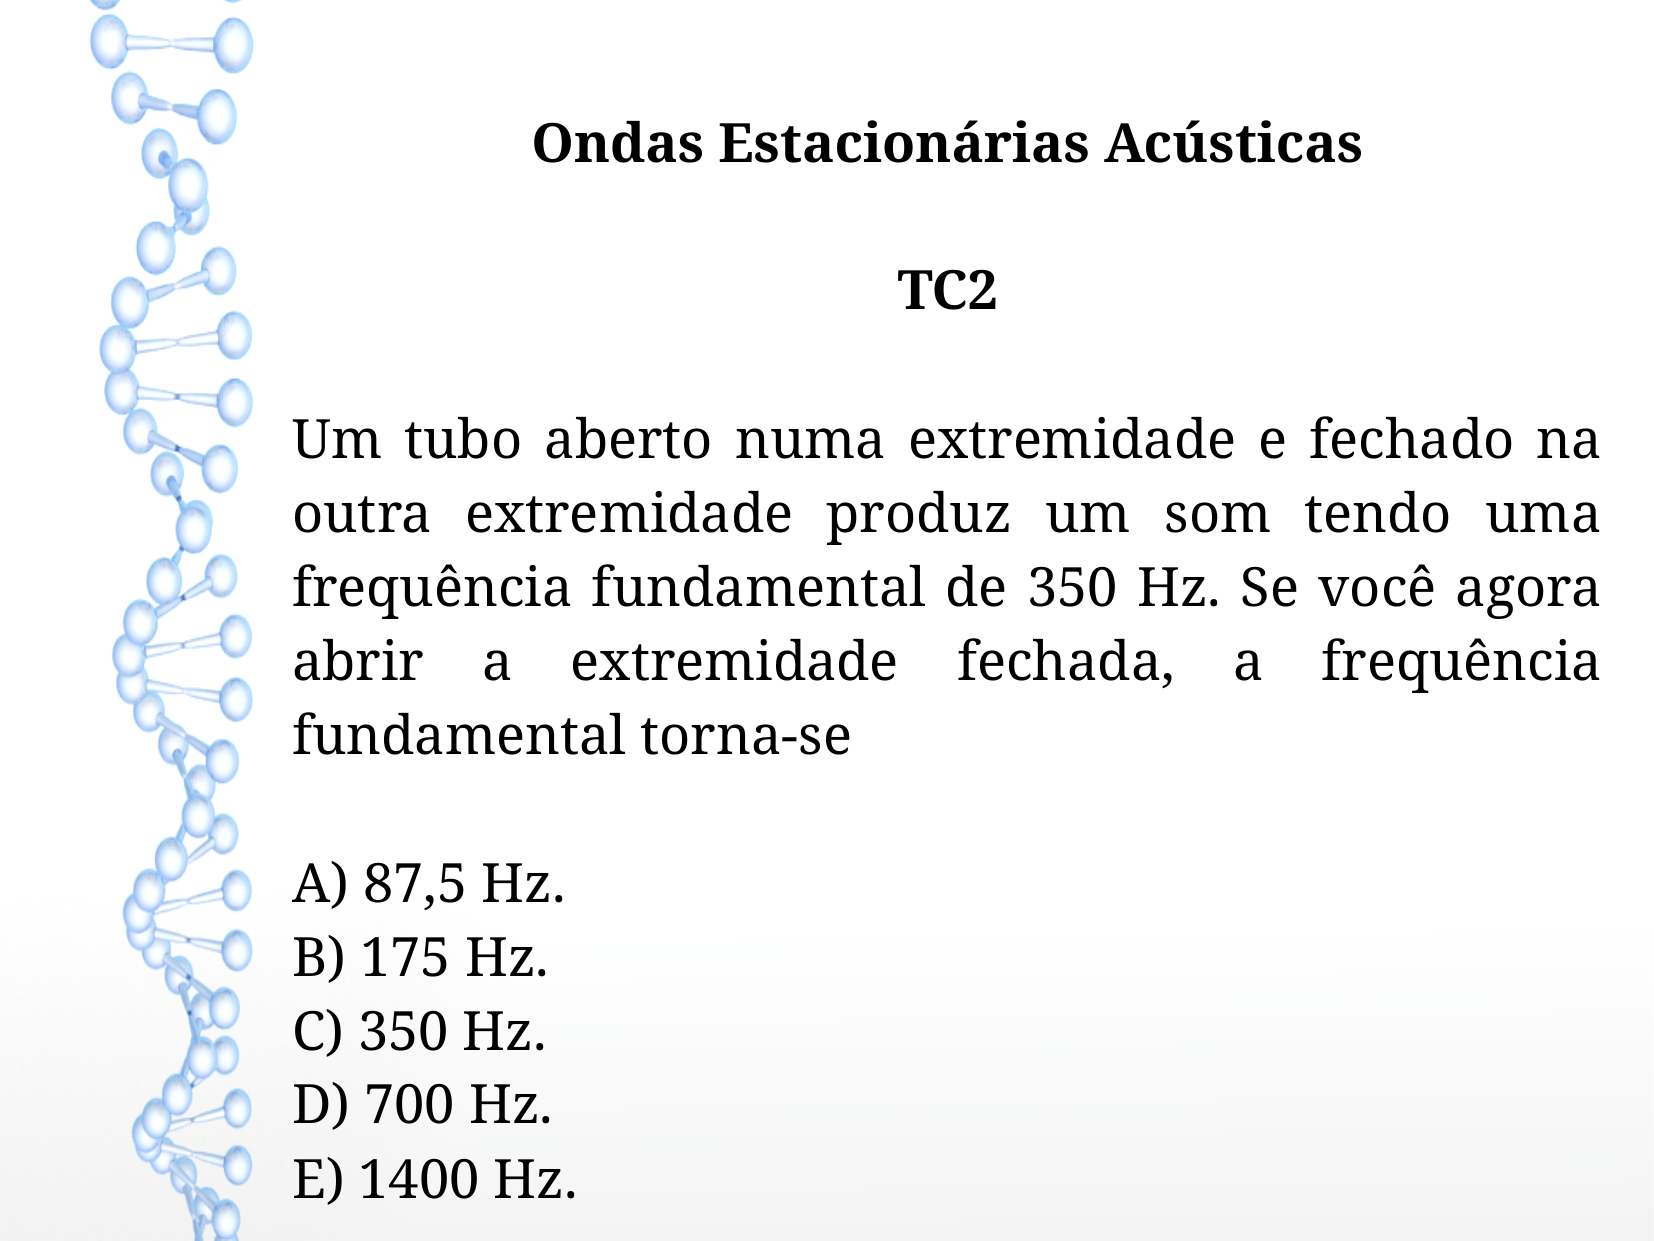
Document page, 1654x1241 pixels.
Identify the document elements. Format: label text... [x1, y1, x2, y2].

text_box Ondas Estacionárias Acústicas TC2 Um tubo aberto numa extremidade e fechado na outra extremidade produz um som tendo uma frequência fundamental de 350 Hz. Se você agora abrir a extremidade fechada, a frequência fundamental torna-se A) 87,5 Hz. B) 175 Hz. C) 350 Hz. D) 700 Hz. E) 1400 Hz. [277, 96, 1619, 1066]
picture [0, 0, 1654, 1241]
